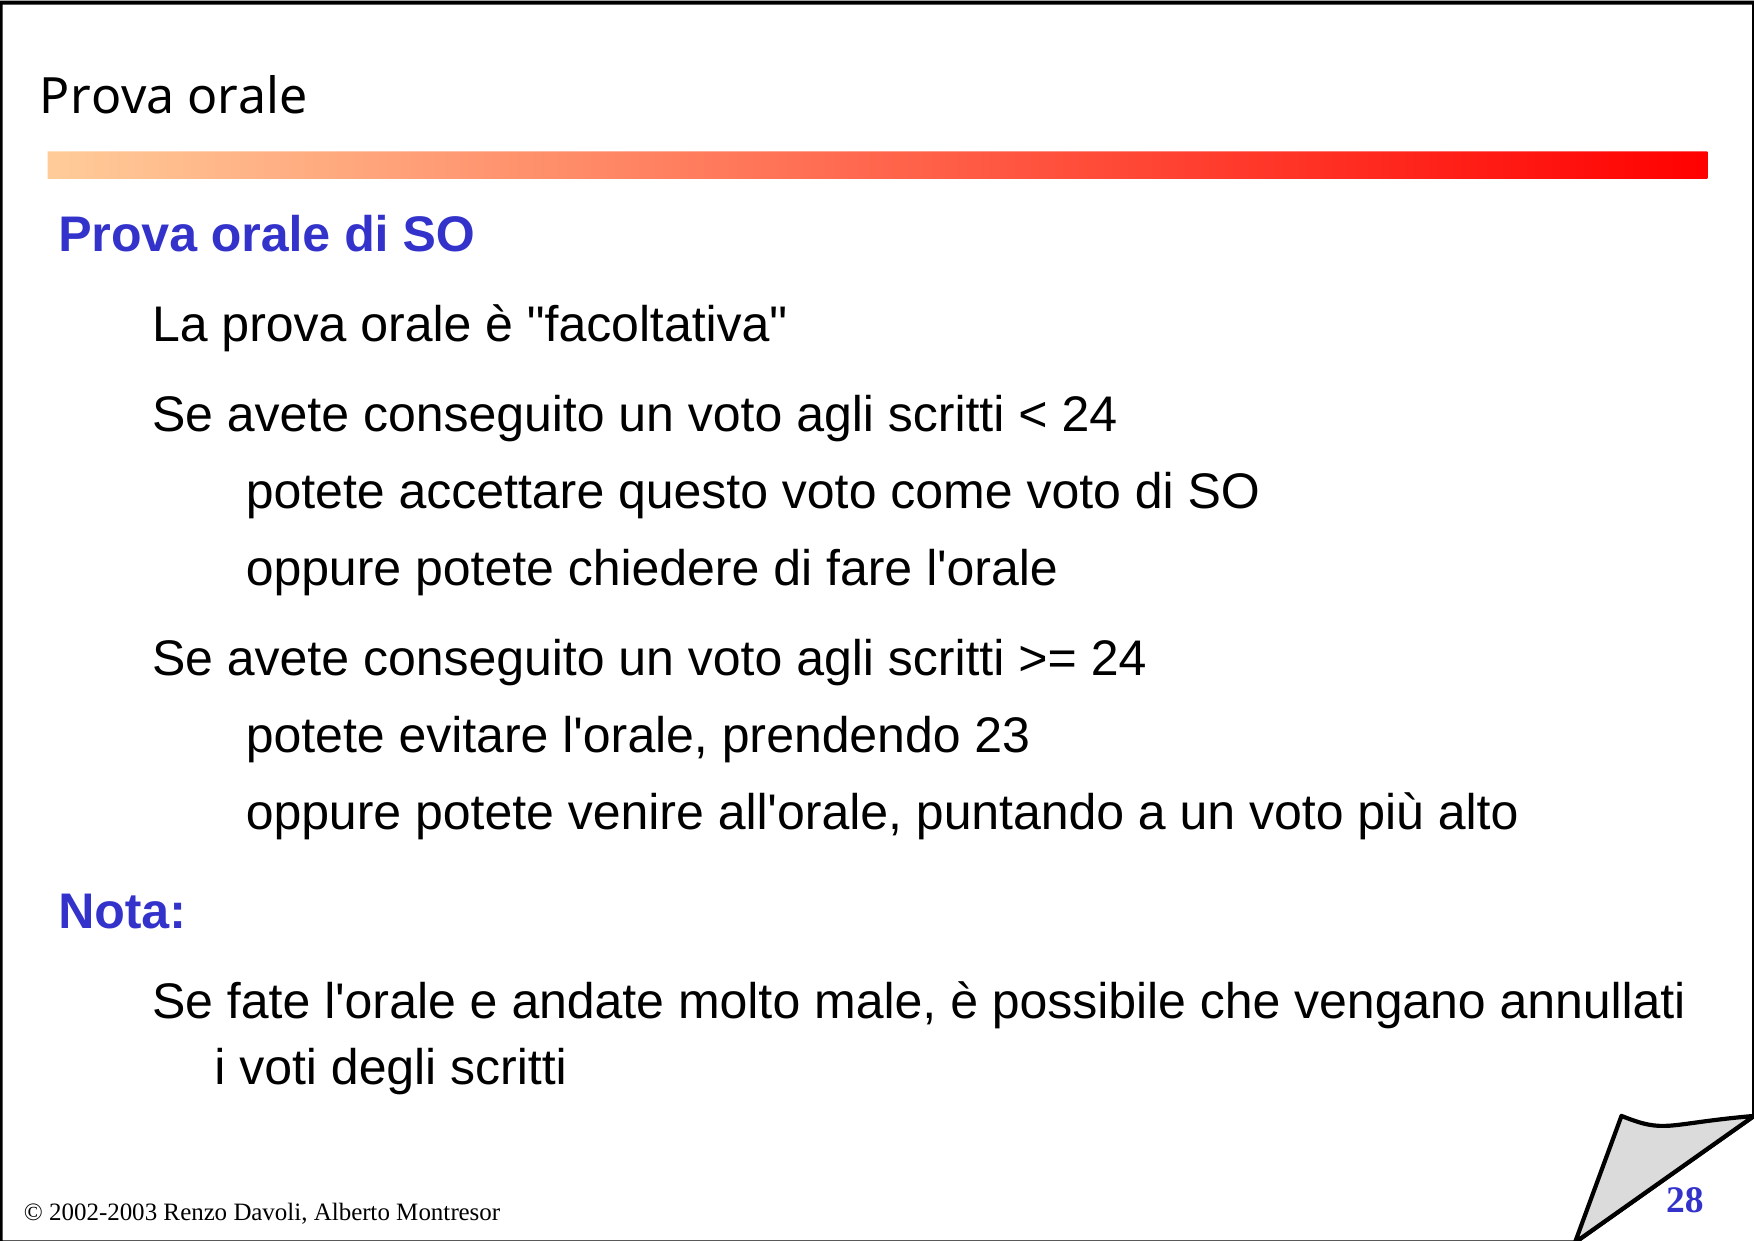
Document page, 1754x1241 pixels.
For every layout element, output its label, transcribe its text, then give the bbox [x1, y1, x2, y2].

title Prova orale [40, 48, 1713, 144]
list Prova orale di SO La prova orale è "facoltativa" Se avete conseguito un voto agli scritti < 24 potete accettare questo voto come voto di SO oppure potete chiedere di fare l'orale Se avete conseguito un voto agli scritti >= 24 potete evitare l'orale, prendendo 23 oppure potete venire all'orale, puntando a un voto più alto Nota: Se fate l'orale e andate molto male, è possibile che vengano annullati i voti degli scritti [58, 206, 1696, 1109]
